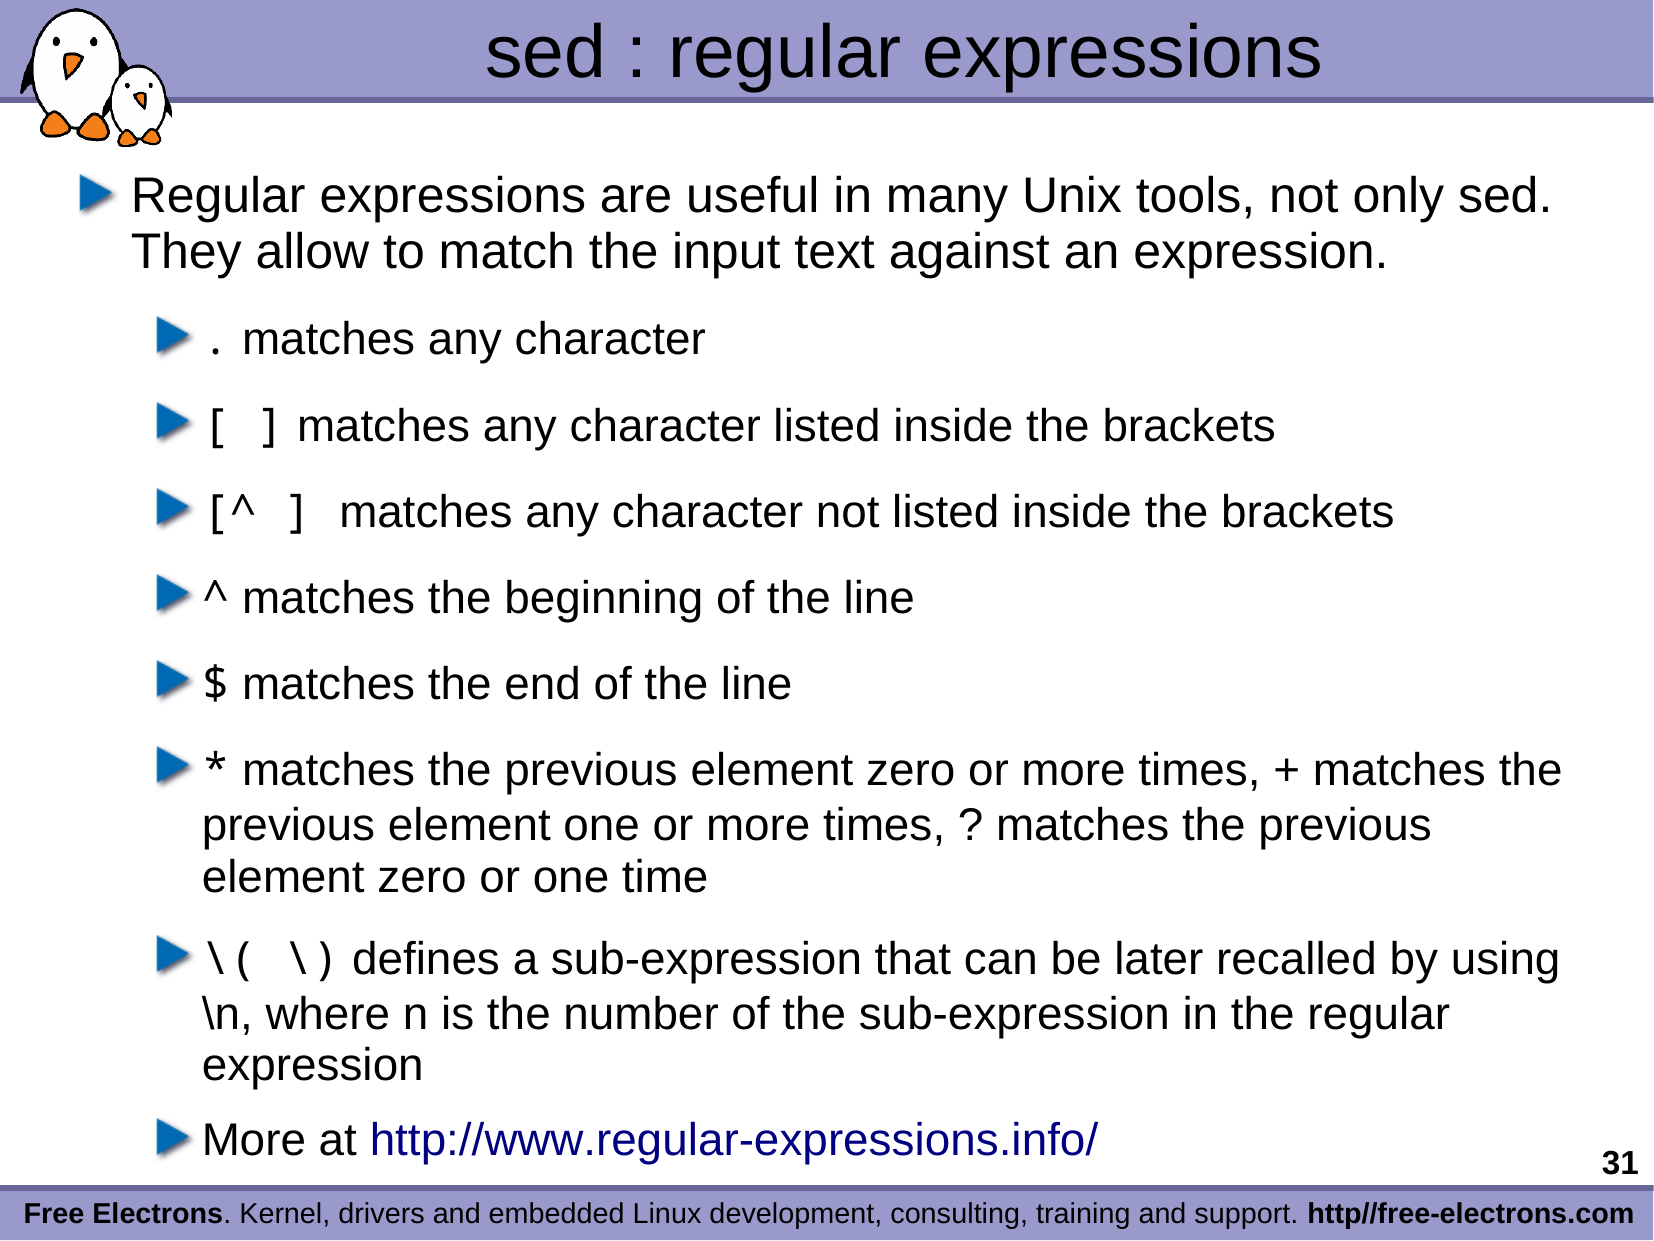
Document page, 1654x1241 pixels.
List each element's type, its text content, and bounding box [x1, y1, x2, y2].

picture [20, 8, 172, 147]
title sed : regular expressions [178, 4, 1631, 98]
list Regular expressions are useful in many Unix tools, not only sed. They allow to match the input text against an expression. . matches any character [ ] matches any character listed inside the brackets [^ ] matches any character not listed inside the brackets ^ matches the beginning of the line $ matches the end of the line * matches the previous element zero or more times, + matches the previous element one or more times, ? matches the previous element zero or one time \( \) defines a sub-expression that can be later recalled by using \n, where n is the number of the sub-expression in the regular expression More at http://www.regular-expressions.info/ [60, 167, 1601, 1172]
